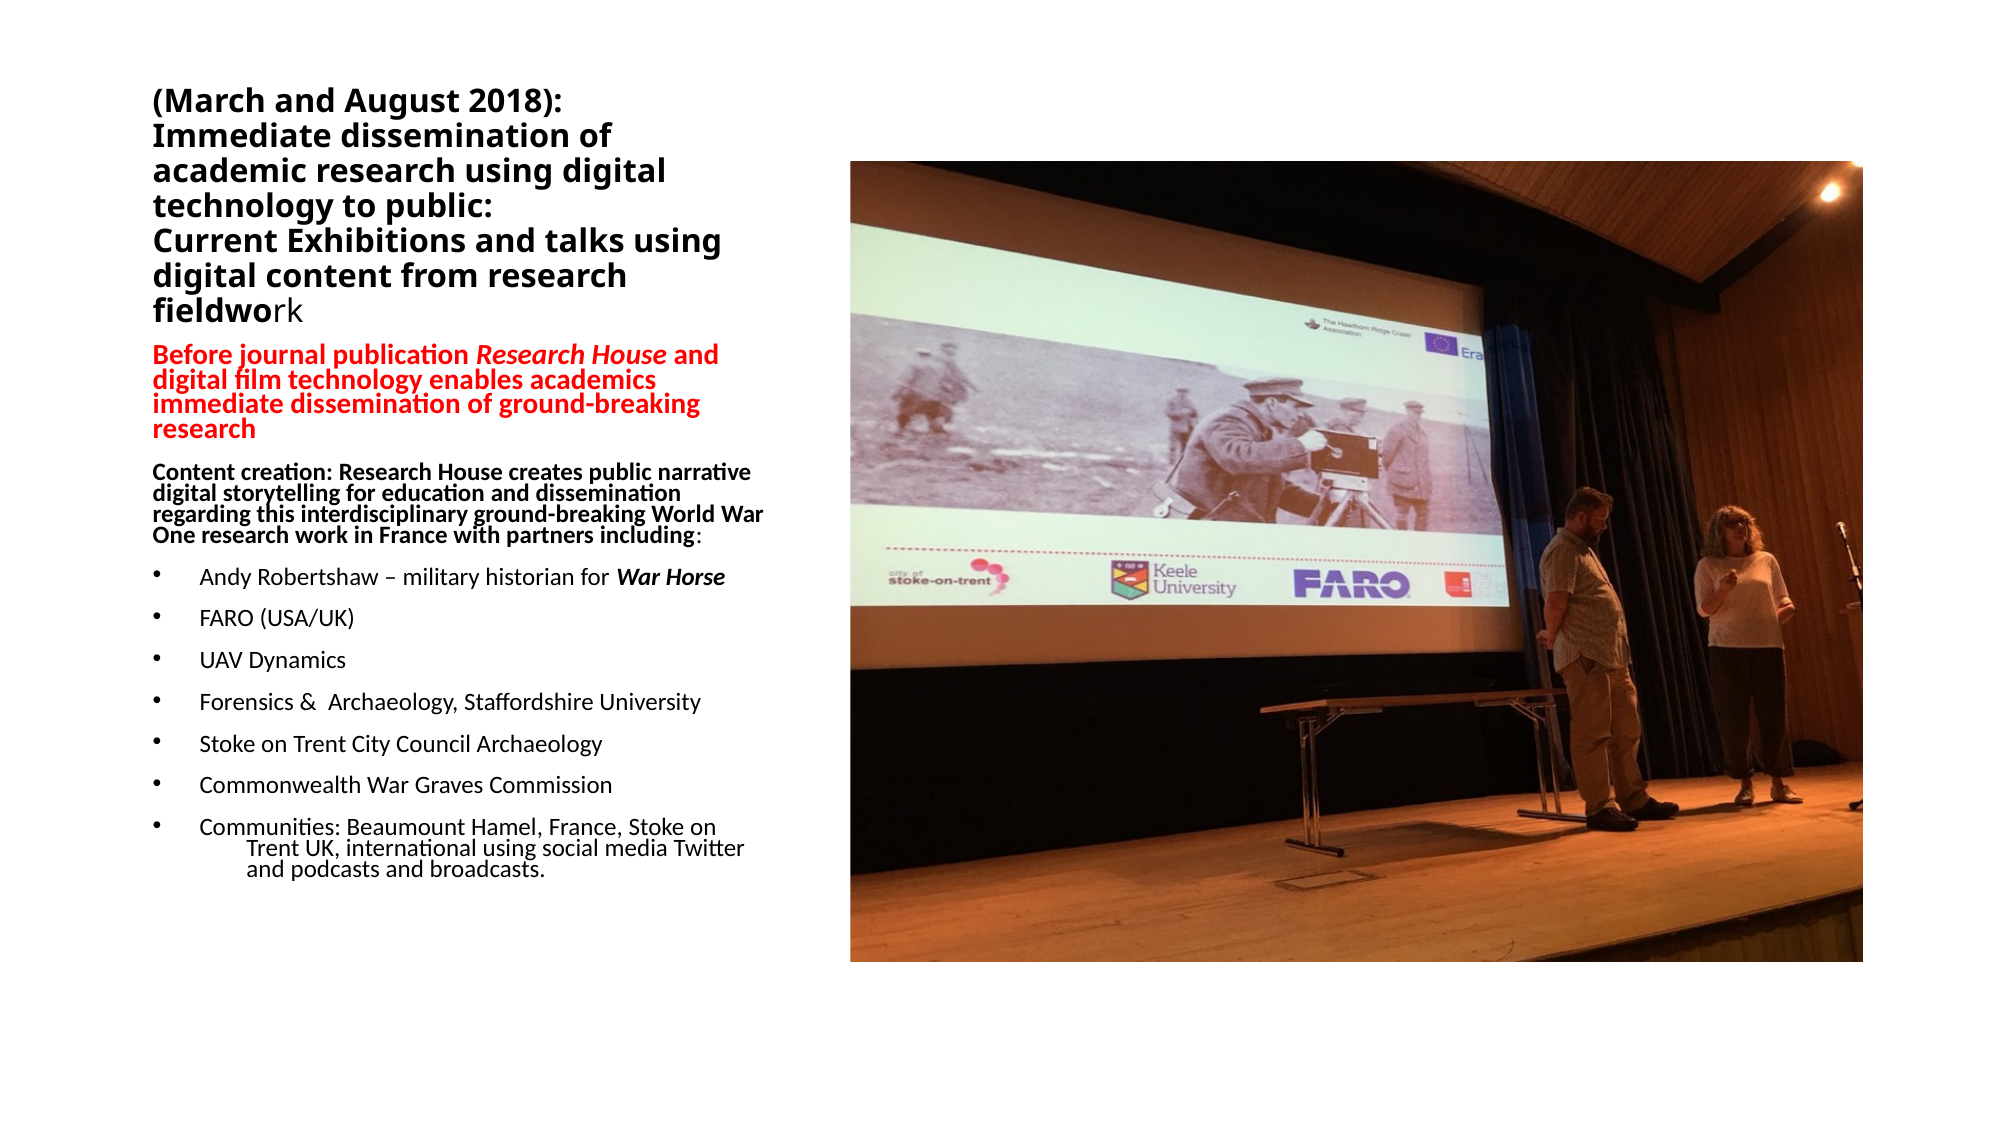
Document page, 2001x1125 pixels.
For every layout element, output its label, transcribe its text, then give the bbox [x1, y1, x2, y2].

list Before journal publication Research House and digital film technology enables academics immediate dissemination of ground-breaking research Content creation: Research House creates public narrative digital storytelling for education and dissemination regarding this interdisciplinary ground-breaking World War One research work in France with partners including: Andy Robertshaw – military historian for War Horse FARO (USA/UK) UAV Dynamics Forensics & Archaeology, Staffordshire University Stoke on Trent City Council Archaeology Commonwealth War Graves Commission Communities: Beaumount Hamel, France, Stoke on Trent UK, international using social media Twitter and podcasts and broadcasts. [137, 337, 783, 963]
picture [850, 161, 1863, 962]
title (March and August 2018): Immediate dissemination of academic research using digital technology to public: Current Exhibitions and talks using digital content from research fieldwork [137, 75, 783, 337]
